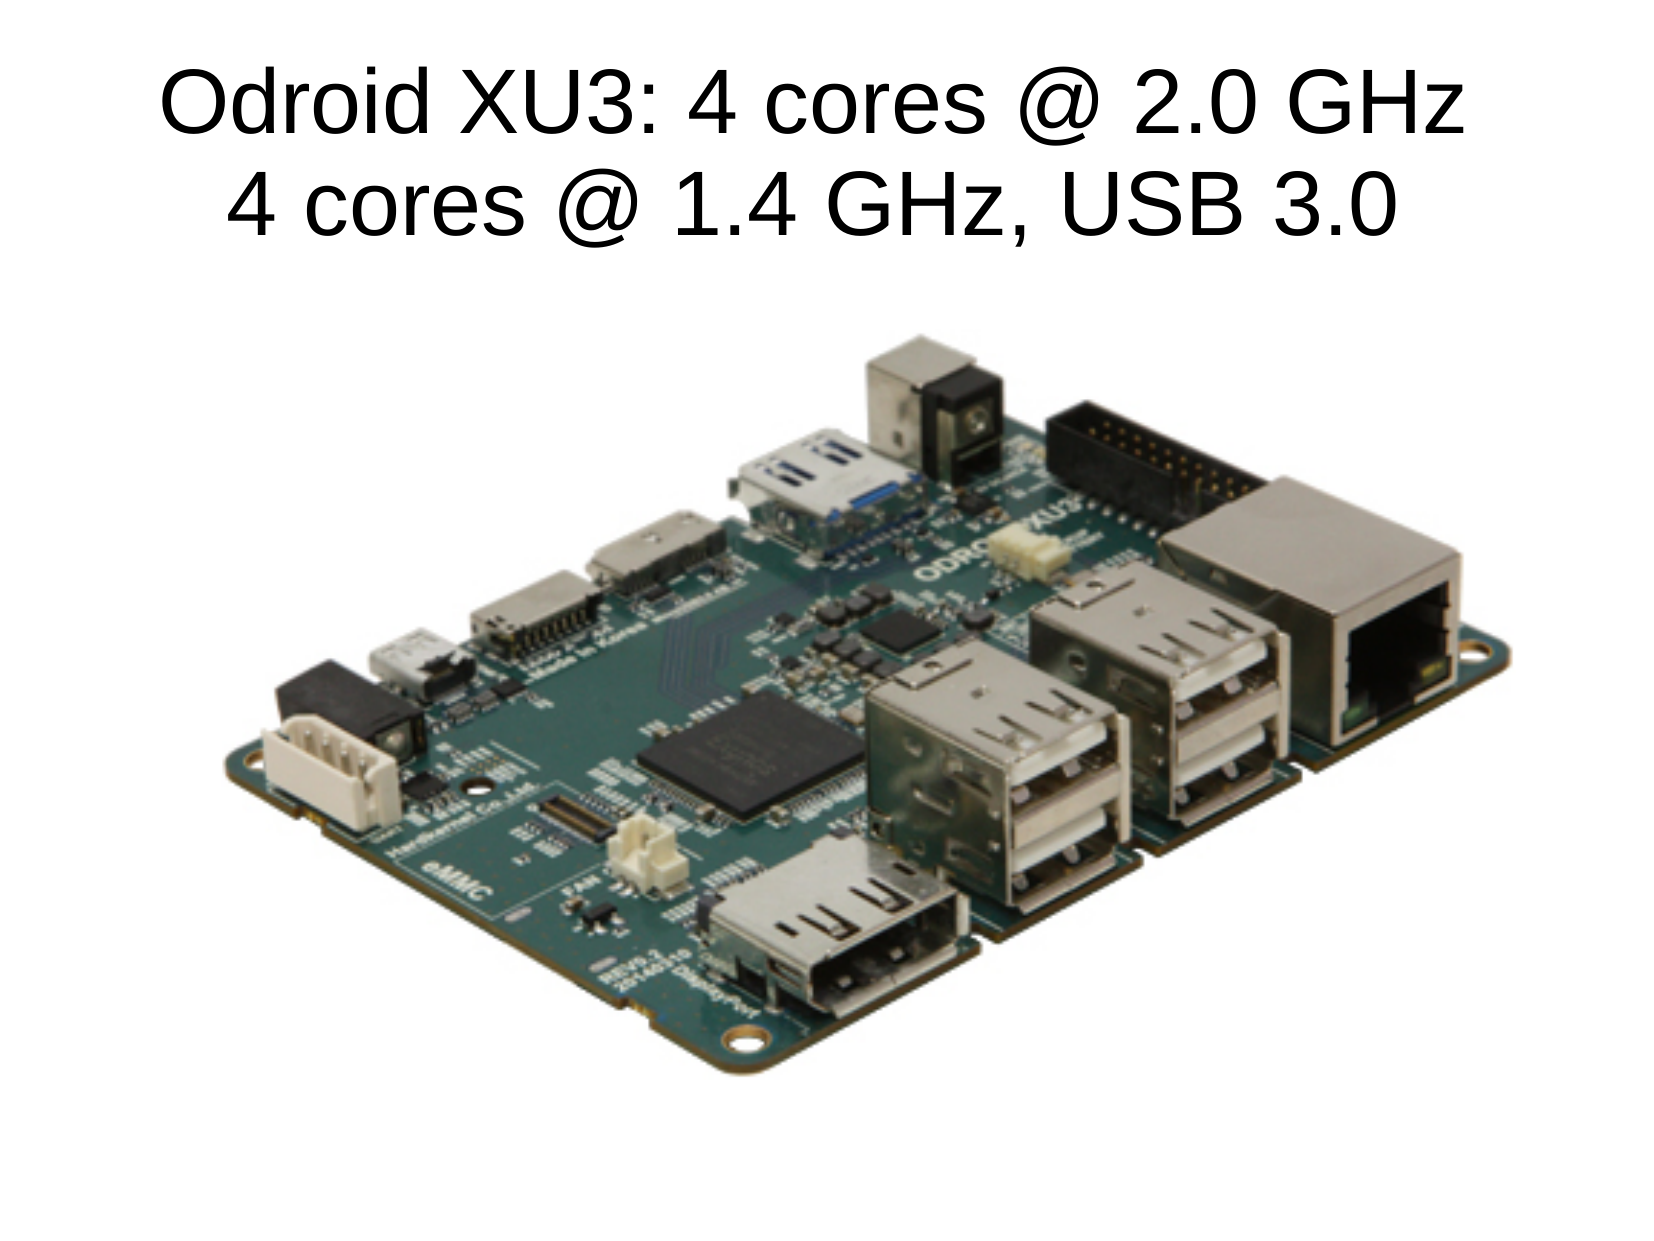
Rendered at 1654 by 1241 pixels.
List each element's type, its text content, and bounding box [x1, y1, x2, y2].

picture [221, 329, 1516, 1081]
title Odroid XU3: 4 cores @ 2.0 GHz 4 cores @ 1.4 GHz, USB 3.0 [82, 49, 1571, 257]
